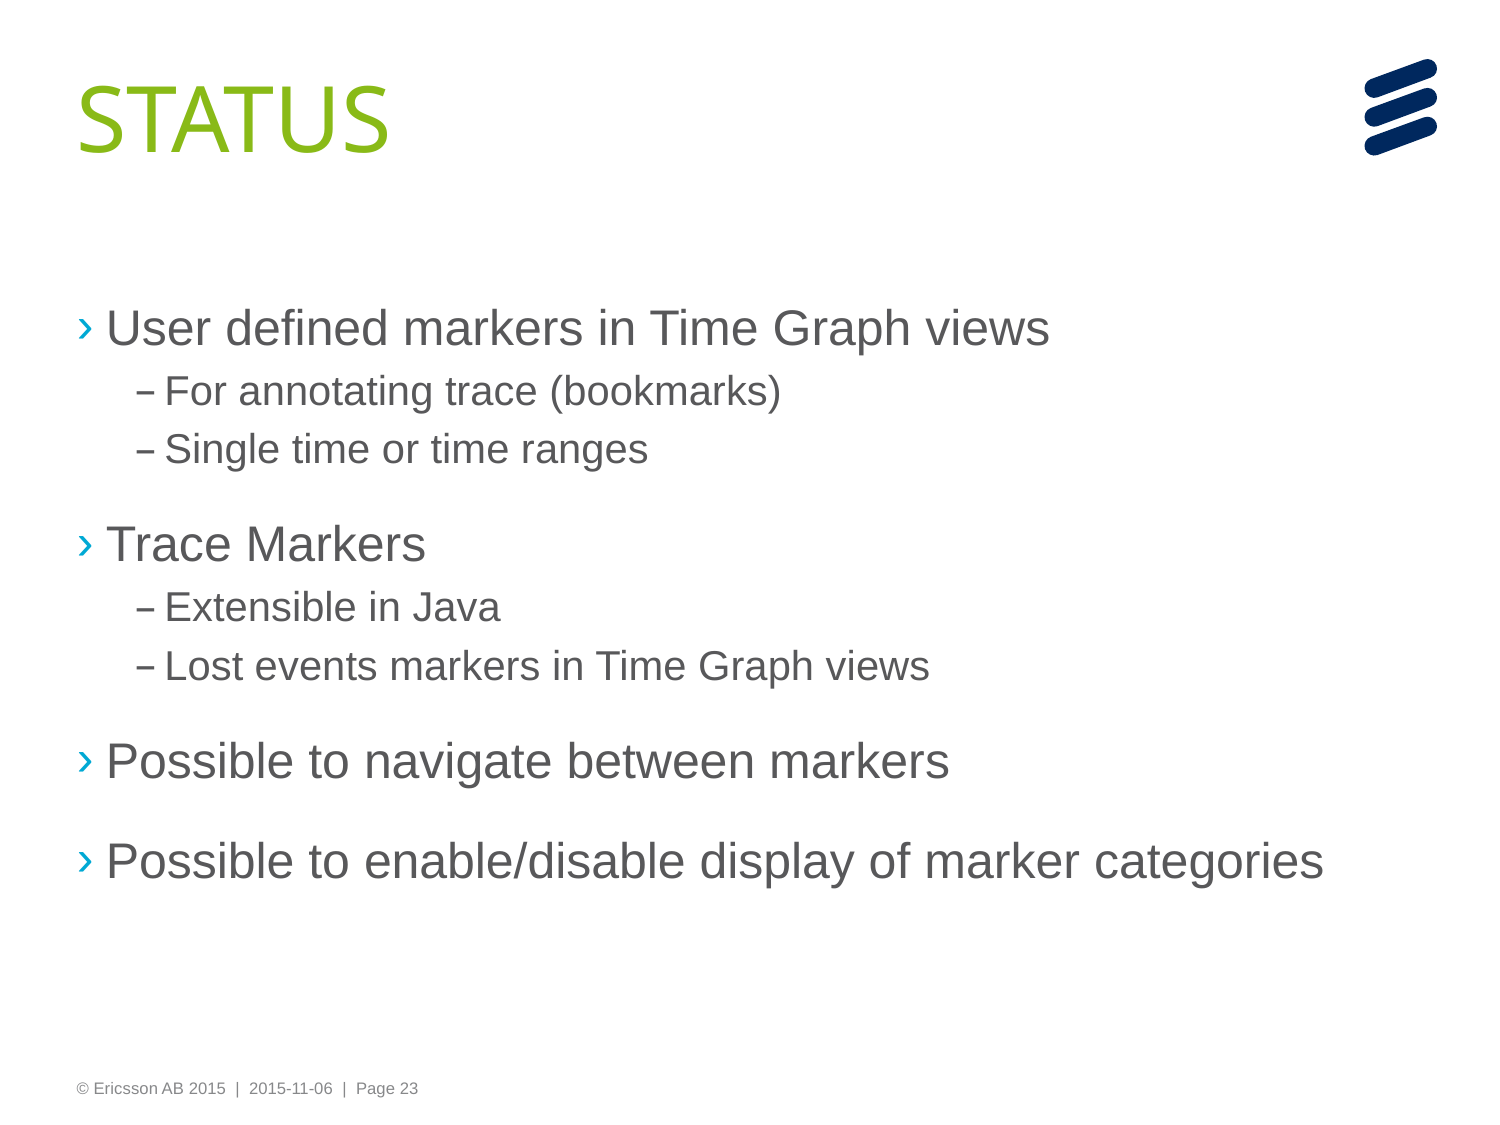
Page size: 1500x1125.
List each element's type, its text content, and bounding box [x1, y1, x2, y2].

list User defined markers in Time Graph views For annotating trace (bookmarks) Single time or time ranges Trace Markers Extensible in Java Lost events markers in Time Graph views Possible to navigate between markers Possible to enable/disable display of marker categories [65, 295, 1436, 928]
title STATUS [64, 39, 1294, 218]
